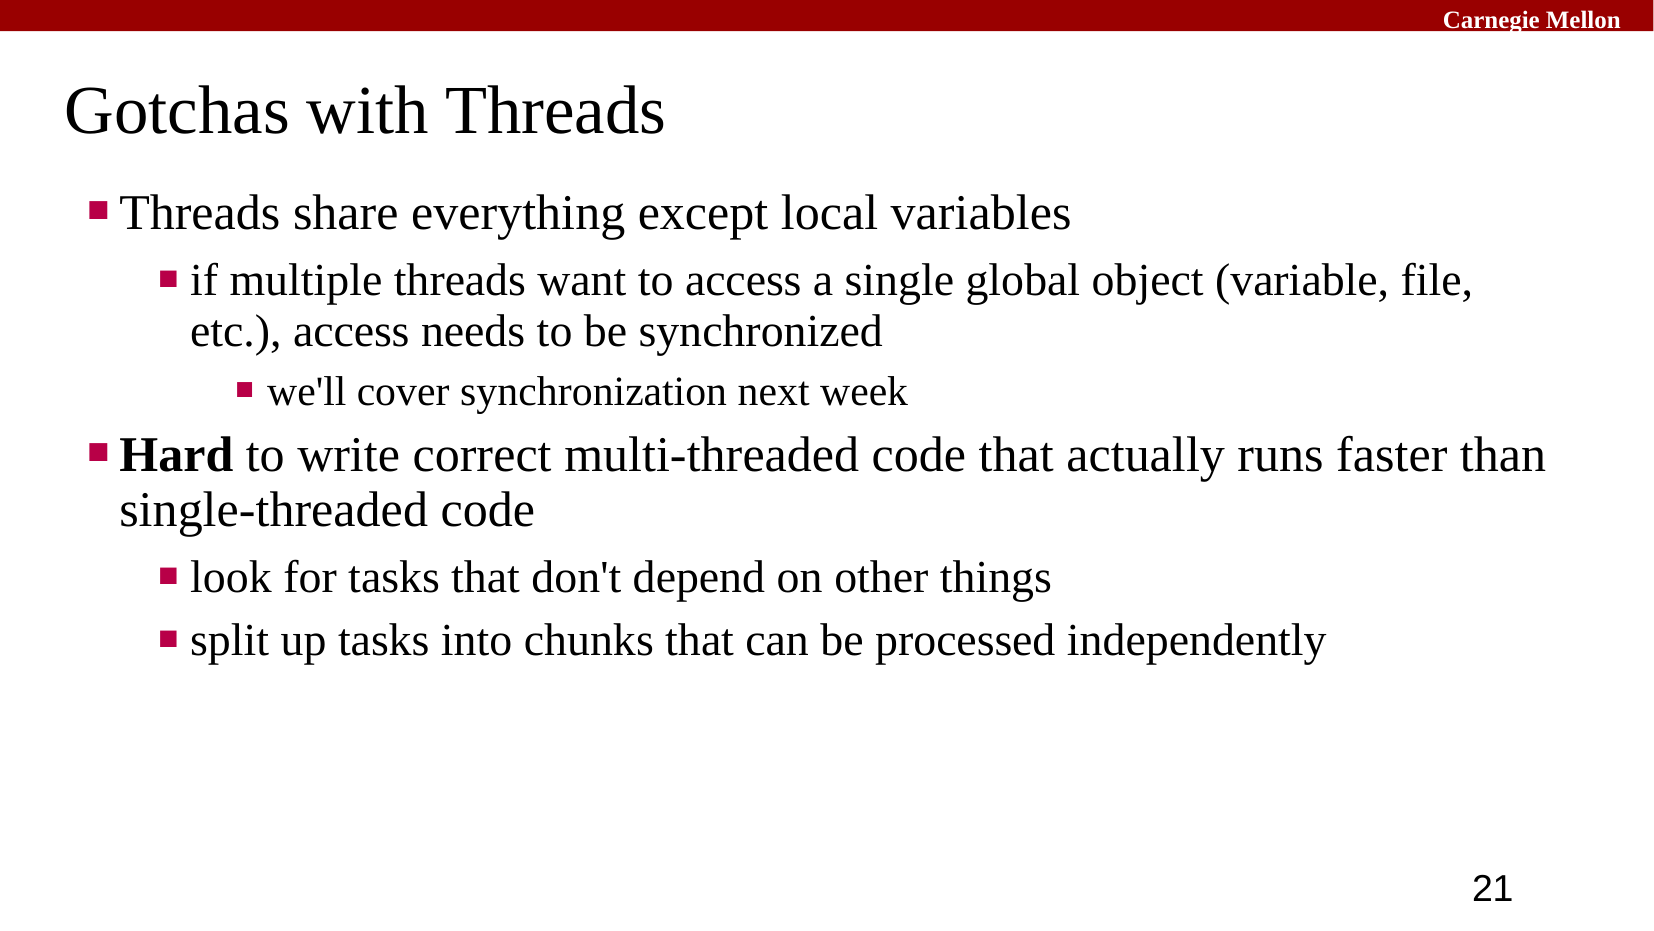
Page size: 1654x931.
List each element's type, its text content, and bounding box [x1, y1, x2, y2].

list Threads share everything except local variables if multiple threads want to access a single global object (variable, file, etc.), access needs to be synchronized we'll cover synchronization next week Hard to write correct multi-threaded code that actually runs faster than single-threaded code look for tasks that don't depend on other things split up tasks into chunks that can be processed independently [71, 184, 1576, 859]
title Gotchas with Threads [64, 58, 1576, 163]
